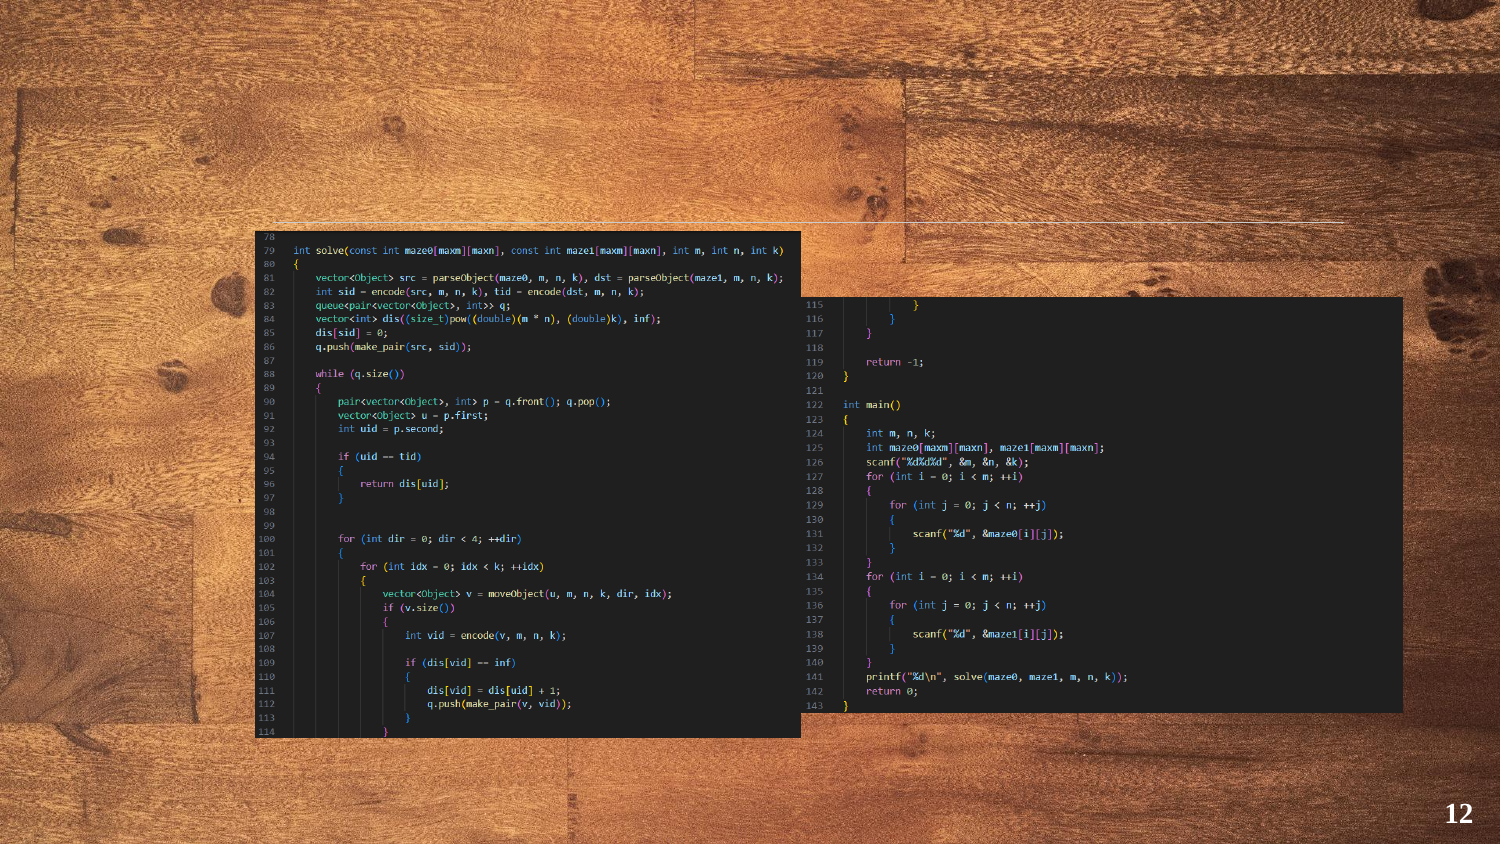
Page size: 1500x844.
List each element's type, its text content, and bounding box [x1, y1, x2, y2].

picture [255, 231, 1403, 738]
slide_number 11 [1429, 779, 1500, 844]
title 範例程式 [255, 117, 1341, 233]
